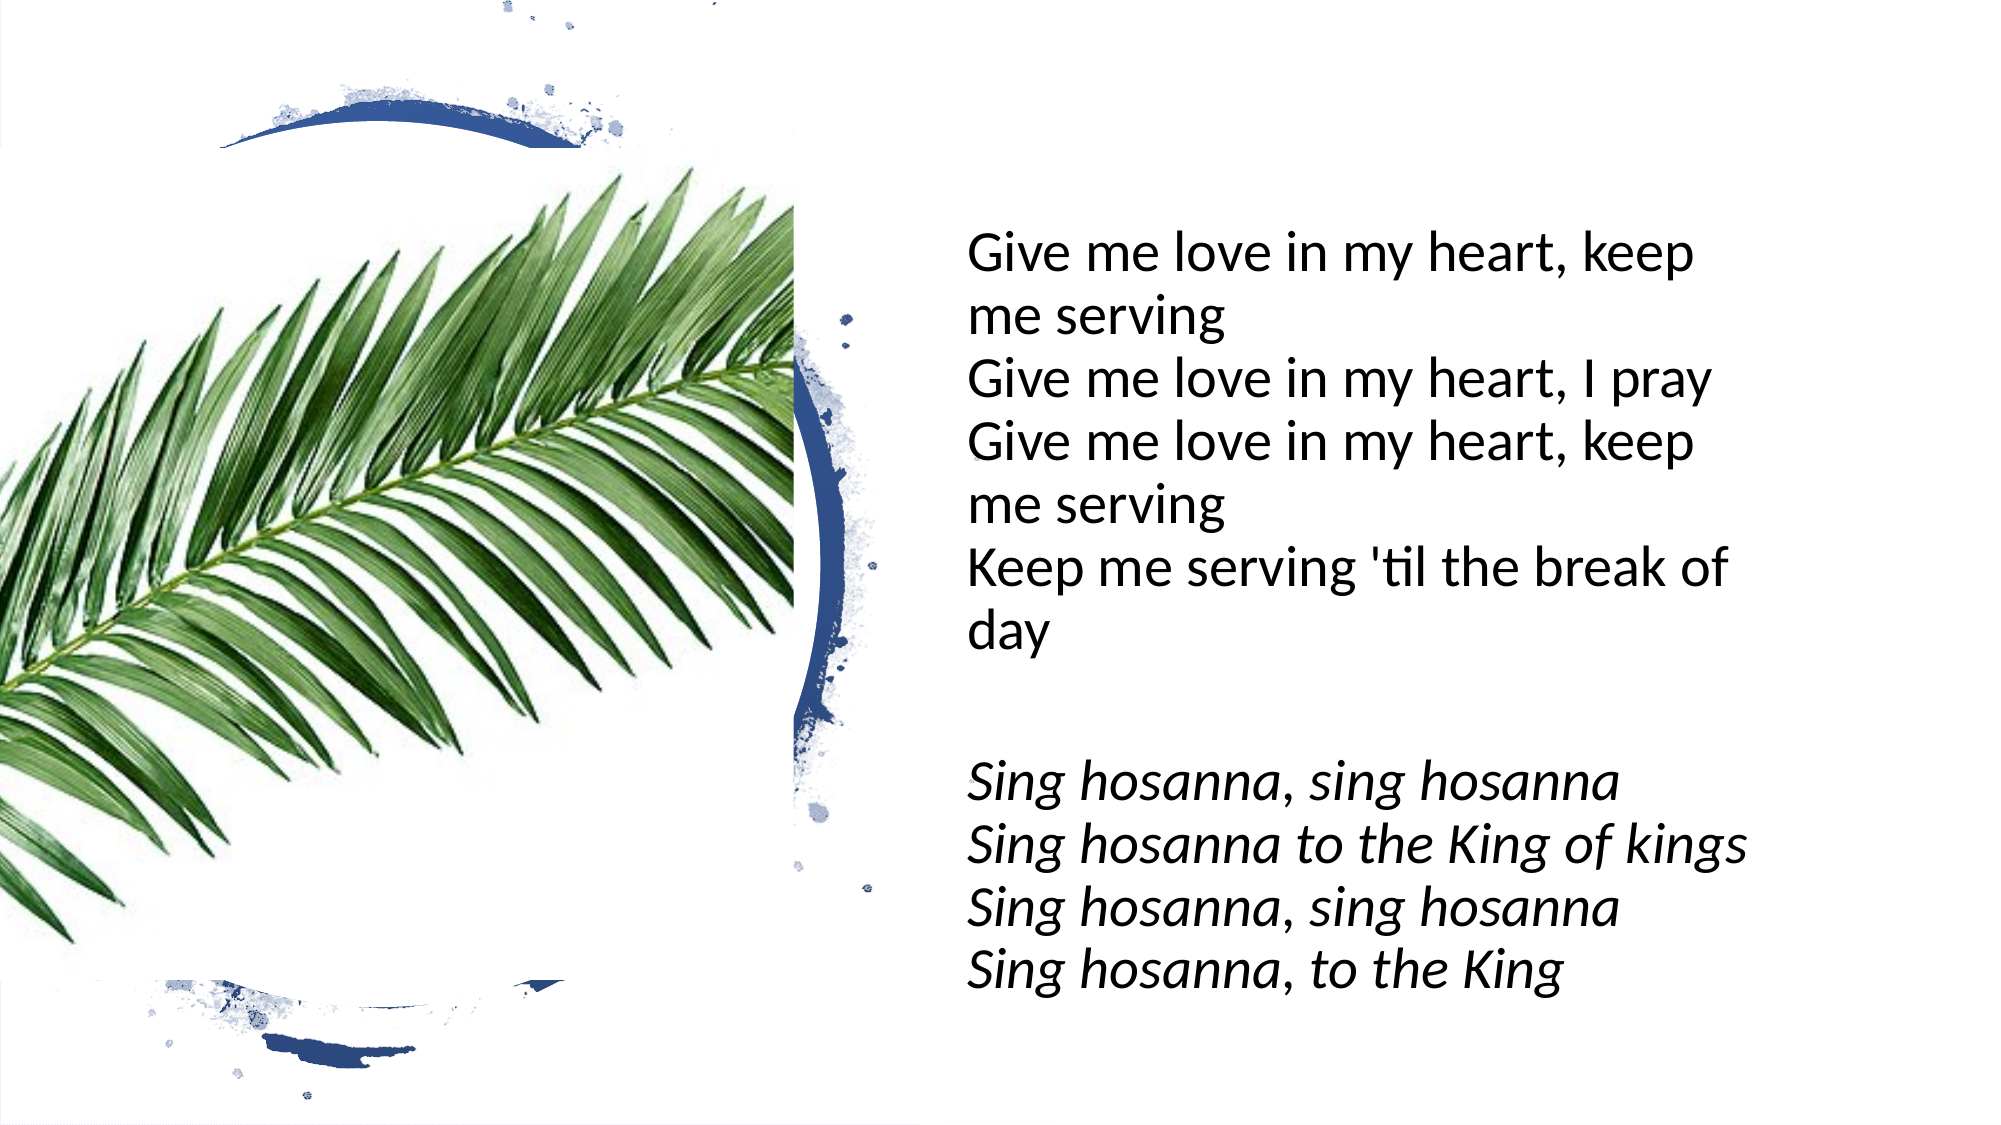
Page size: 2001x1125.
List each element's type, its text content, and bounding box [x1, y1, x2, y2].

text_box [224, 121, 530, 148]
text_box [224, 980, 531, 1008]
text_box Give me love in my heart, keep me serving Give me love in my heart, I pray Give me love in my heart, keep me serving Keep me serving 'til the break of day Sing hosanna, sing hosanna Sing hosanna to the King of kings Sing hosanna, sing hosanna Sing hosanna, to the King [952, 213, 1768, 685]
picture [0, 0, 2000, 1125]
text_box [794, 413, 821, 715]
